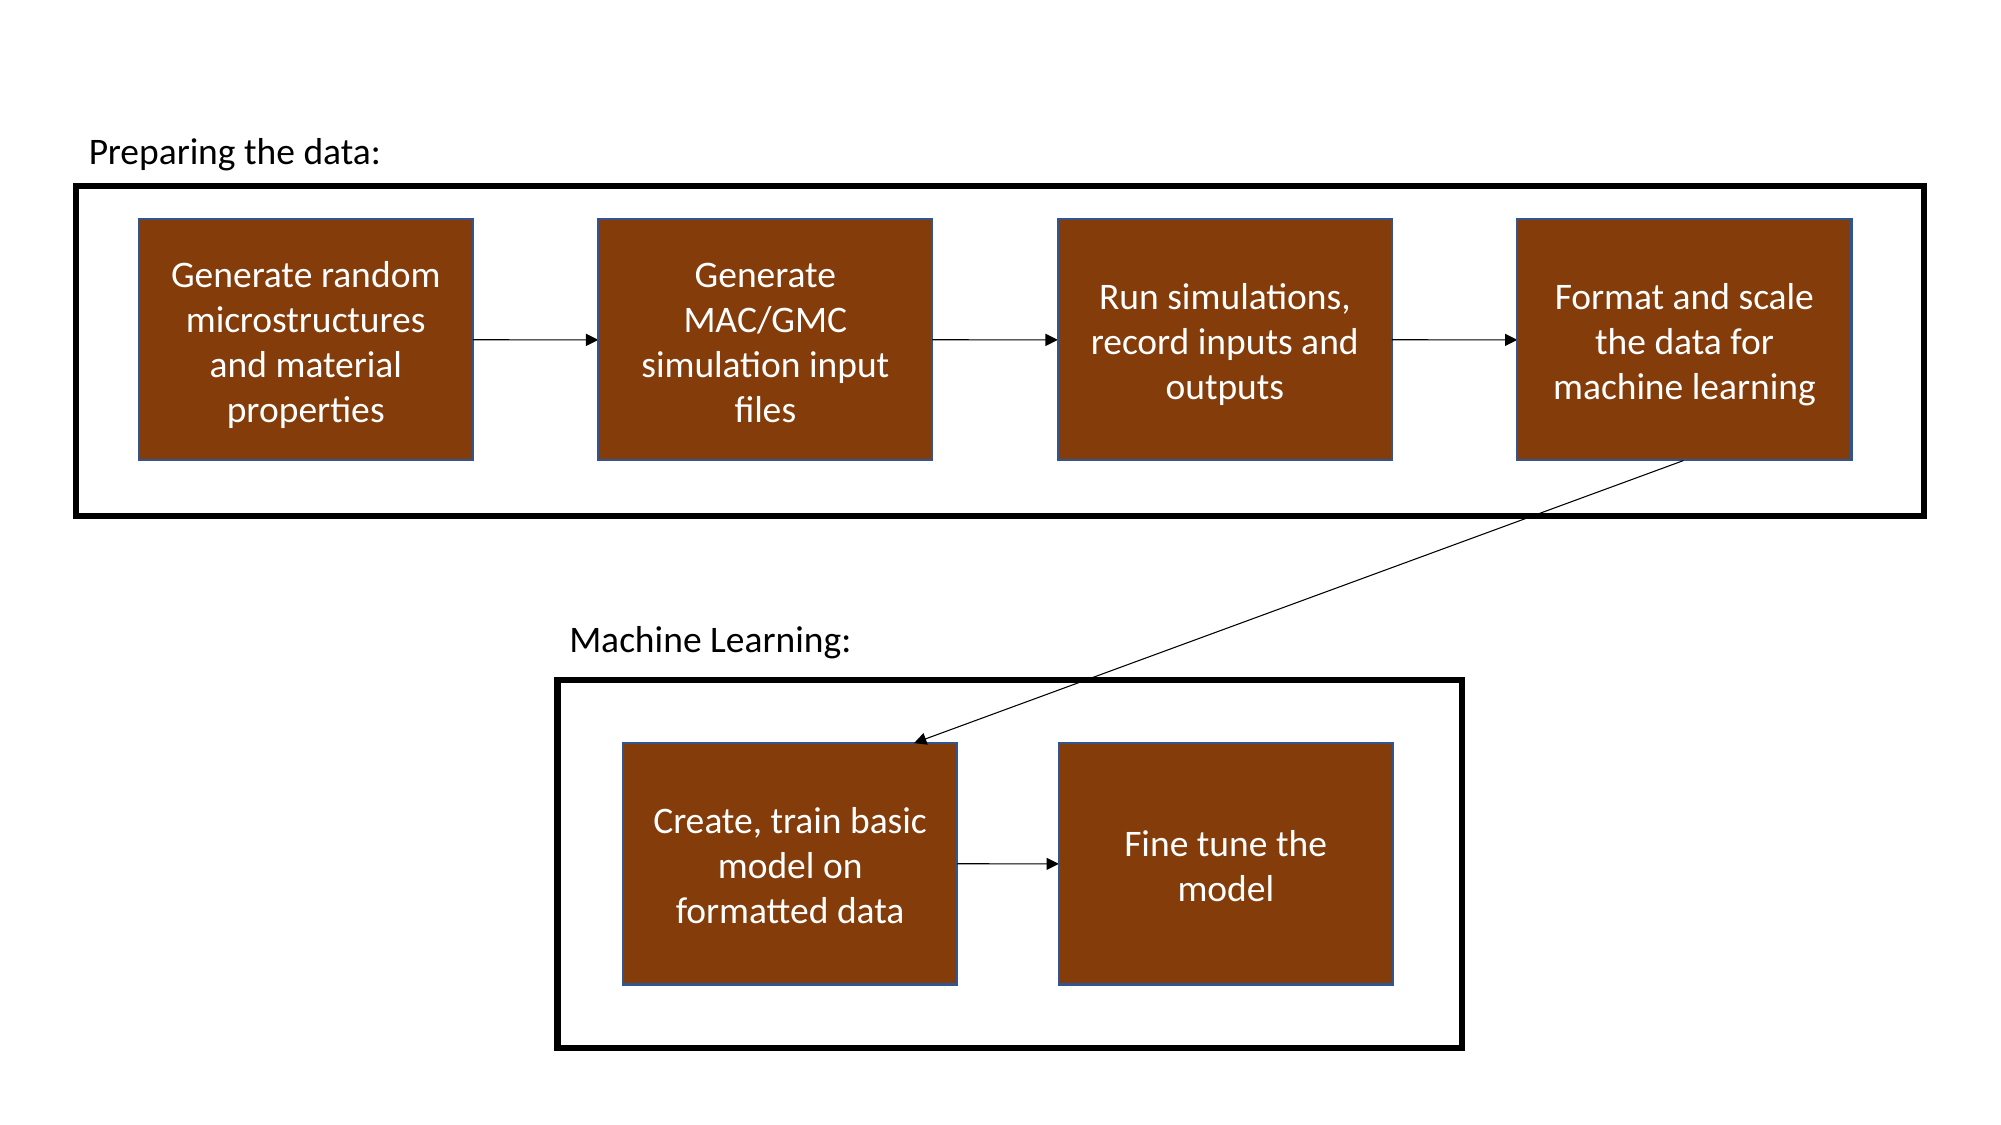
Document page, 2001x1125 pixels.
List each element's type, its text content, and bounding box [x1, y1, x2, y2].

text_box Format and scale the data for machine learning [1517, 219, 1852, 461]
text_box Generate MAC/GMC simulation input files [598, 219, 933, 461]
text_box Machine Learning: [554, 607, 867, 668]
text_box Run simulations, record inputs and outputs [1057, 219, 1392, 461]
text_box Generate random microstructures and material properties [138, 219, 473, 461]
text_box Preparing the data: [74, 120, 397, 180]
text_box Fine tune the model [1058, 743, 1393, 985]
text_box Create, train basic model on formatted data [623, 743, 958, 985]
